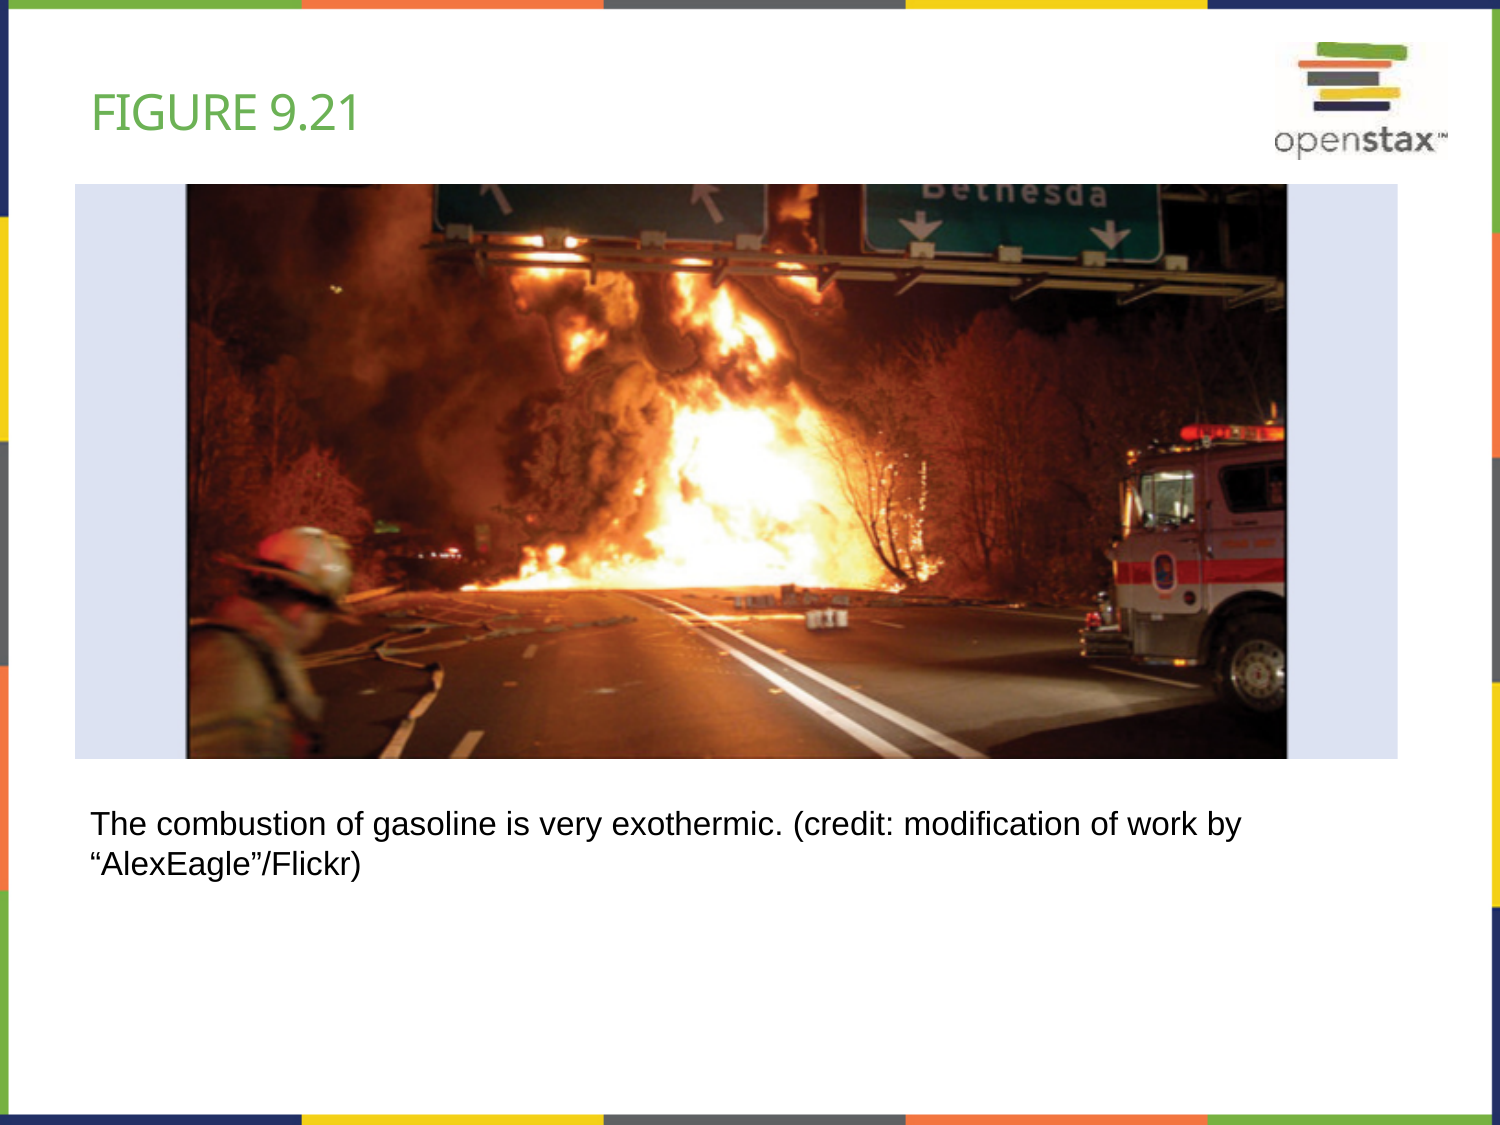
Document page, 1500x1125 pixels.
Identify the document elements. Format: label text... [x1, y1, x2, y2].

list The combustion of gasoline is very exothermic. (credit: modification of work by “AlexEagle”/Flickr) [75, 794, 1398, 986]
picture [0, 0, 1500, 1125]
title Figure 9.21 [75, 39, 1398, 148]
